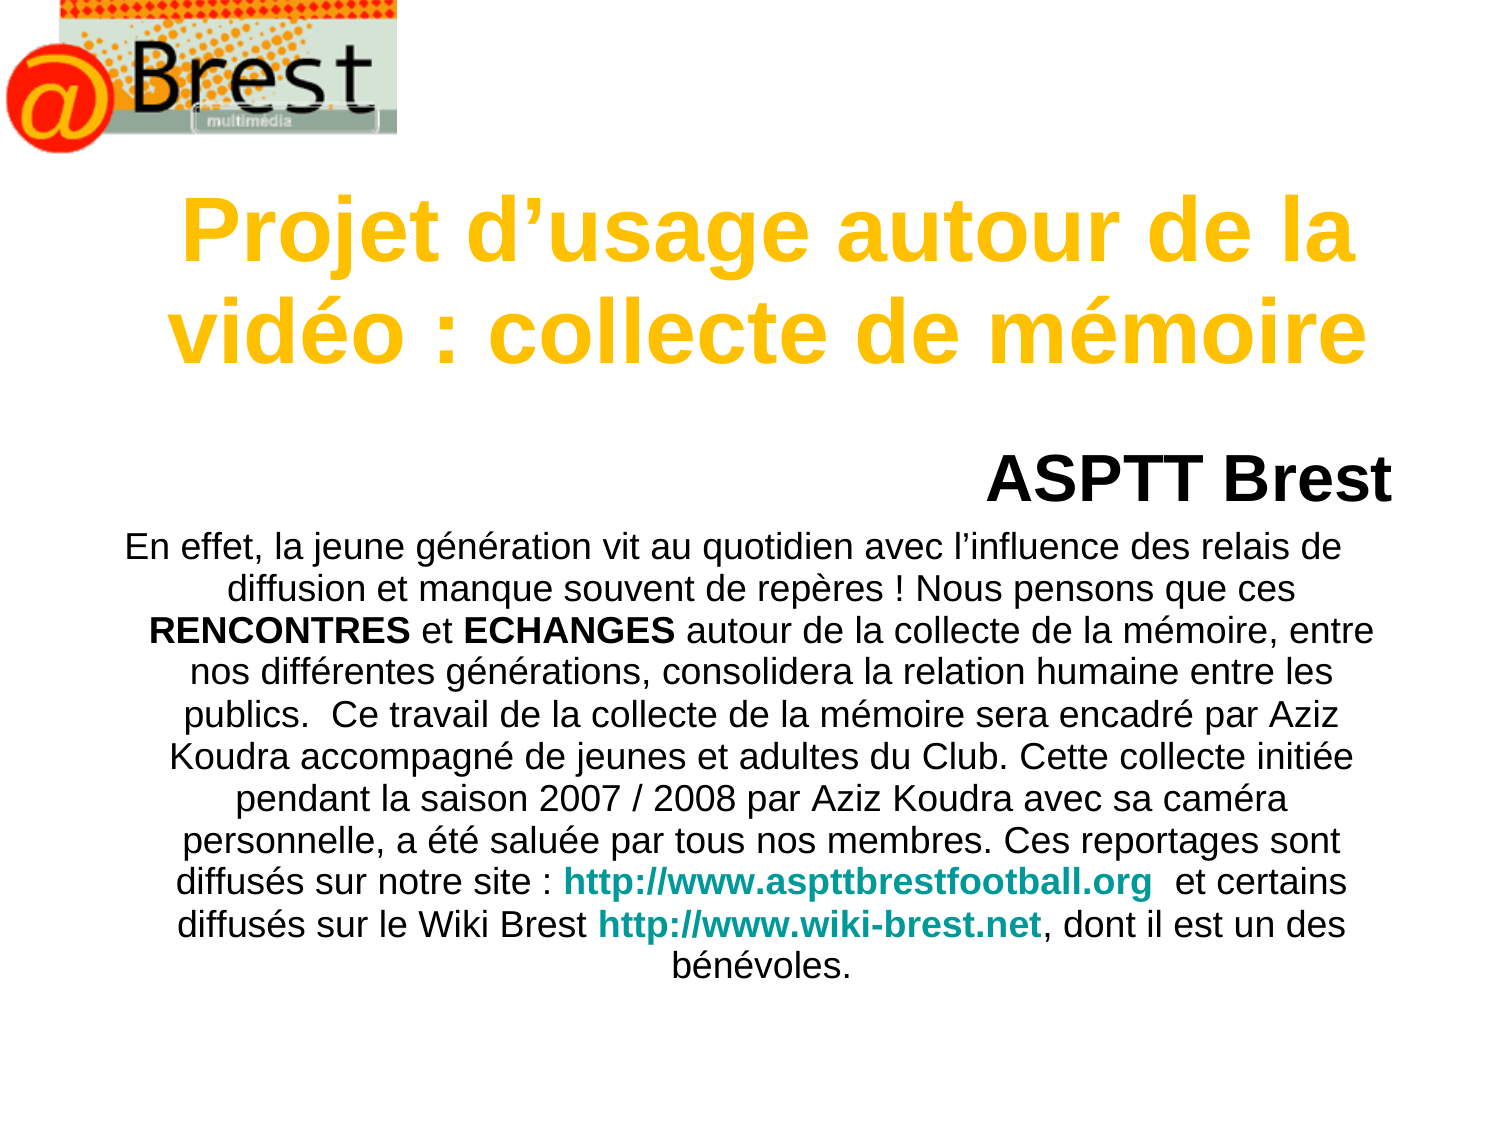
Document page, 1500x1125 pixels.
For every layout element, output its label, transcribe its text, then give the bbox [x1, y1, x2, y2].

title Projet d’usage autour de la vidéo : collecte de mémoire [93, 163, 1444, 399]
list ASPTT Brest En effet, la jeune génération vit au quotidien avec l’influence des relais de diffusion et manque souvent de repères ! Nous pensons que ces RENCONTRES et ECHANGES autour de la collecte de la mémoire, entre nos différentes générations, consolidera la relation humaine entre les publics. Ce travail de la collecte de la mémoire sera encadré par Aziz Koudra accompagné de jeunes et adultes du Club. Cette collecte initiée pendant la saison 2007 / 2008 par Aziz Koudra avec sa caméra personnelle, a été saluée par tous nos membres. Ces reportages sont diffusés sur notre site : http://www.aspttbrestfootball.org et certains diffusés sur le Wiki Brest http://www.wiki-brest.net, dont il est un des bénévoles. [58, 433, 1409, 1125]
picture [0, 0, 397, 157]
